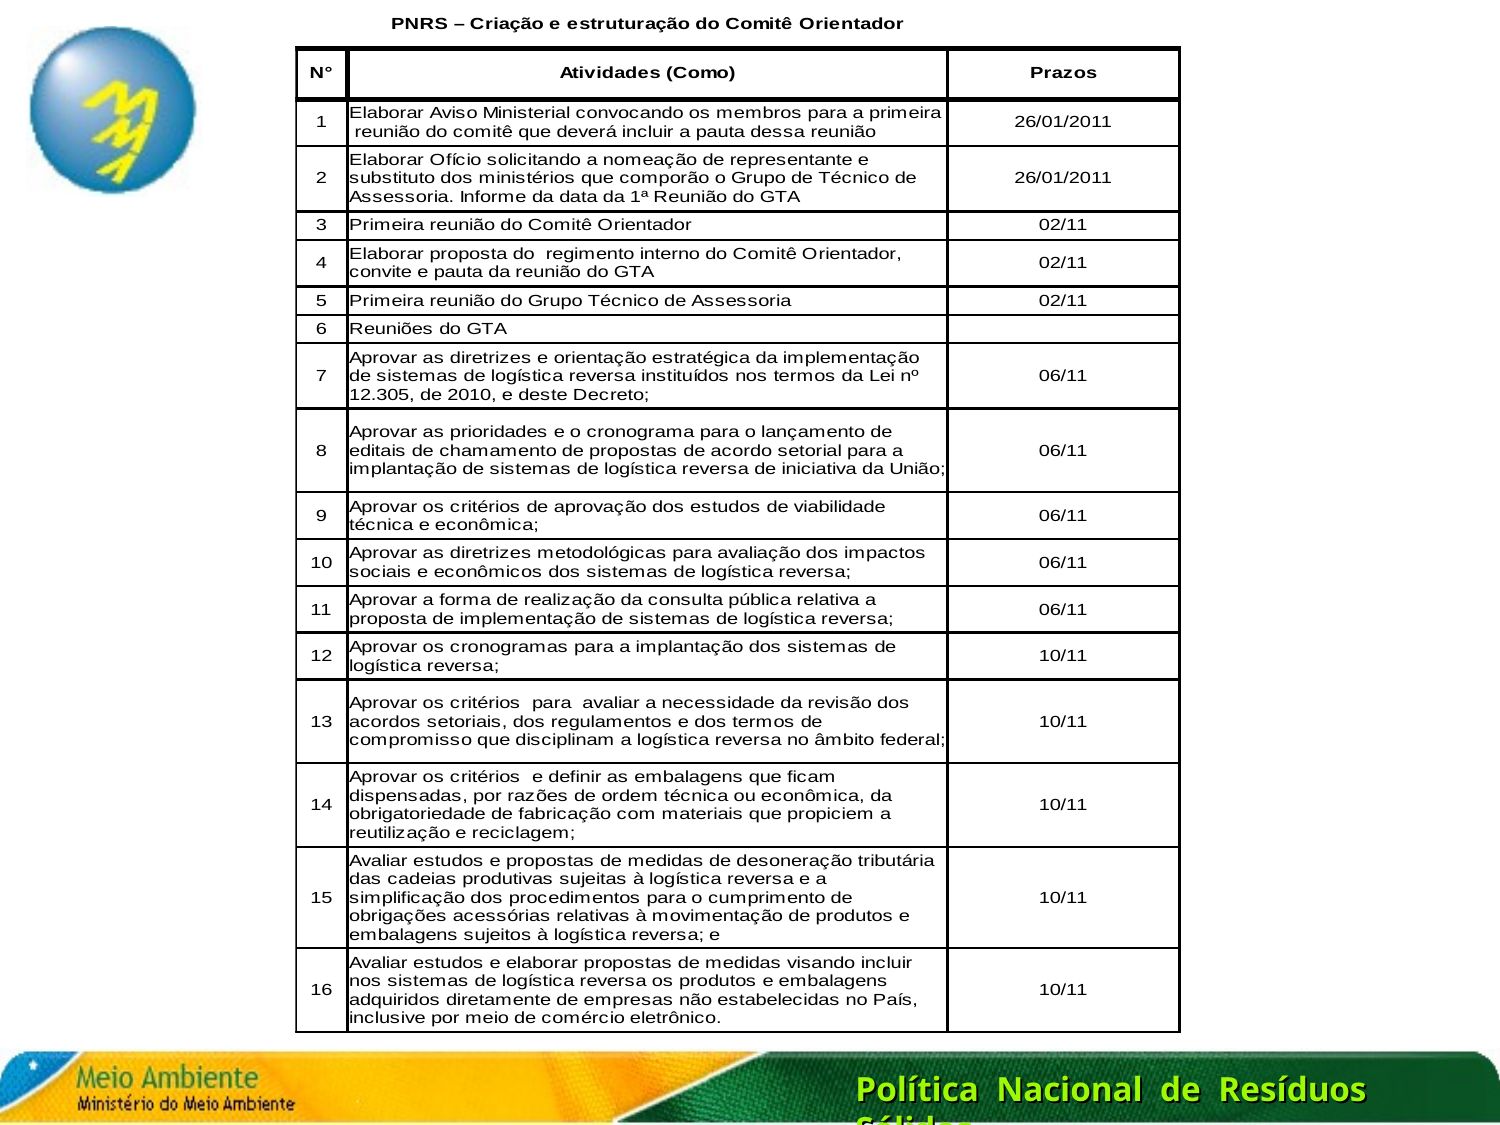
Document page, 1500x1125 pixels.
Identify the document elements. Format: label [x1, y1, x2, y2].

picture [26, 26, 202, 197]
chart [295, 0, 1182, 1034]
picture [29, 1060, 39, 1071]
picture [0, 1048, 1500, 1125]
